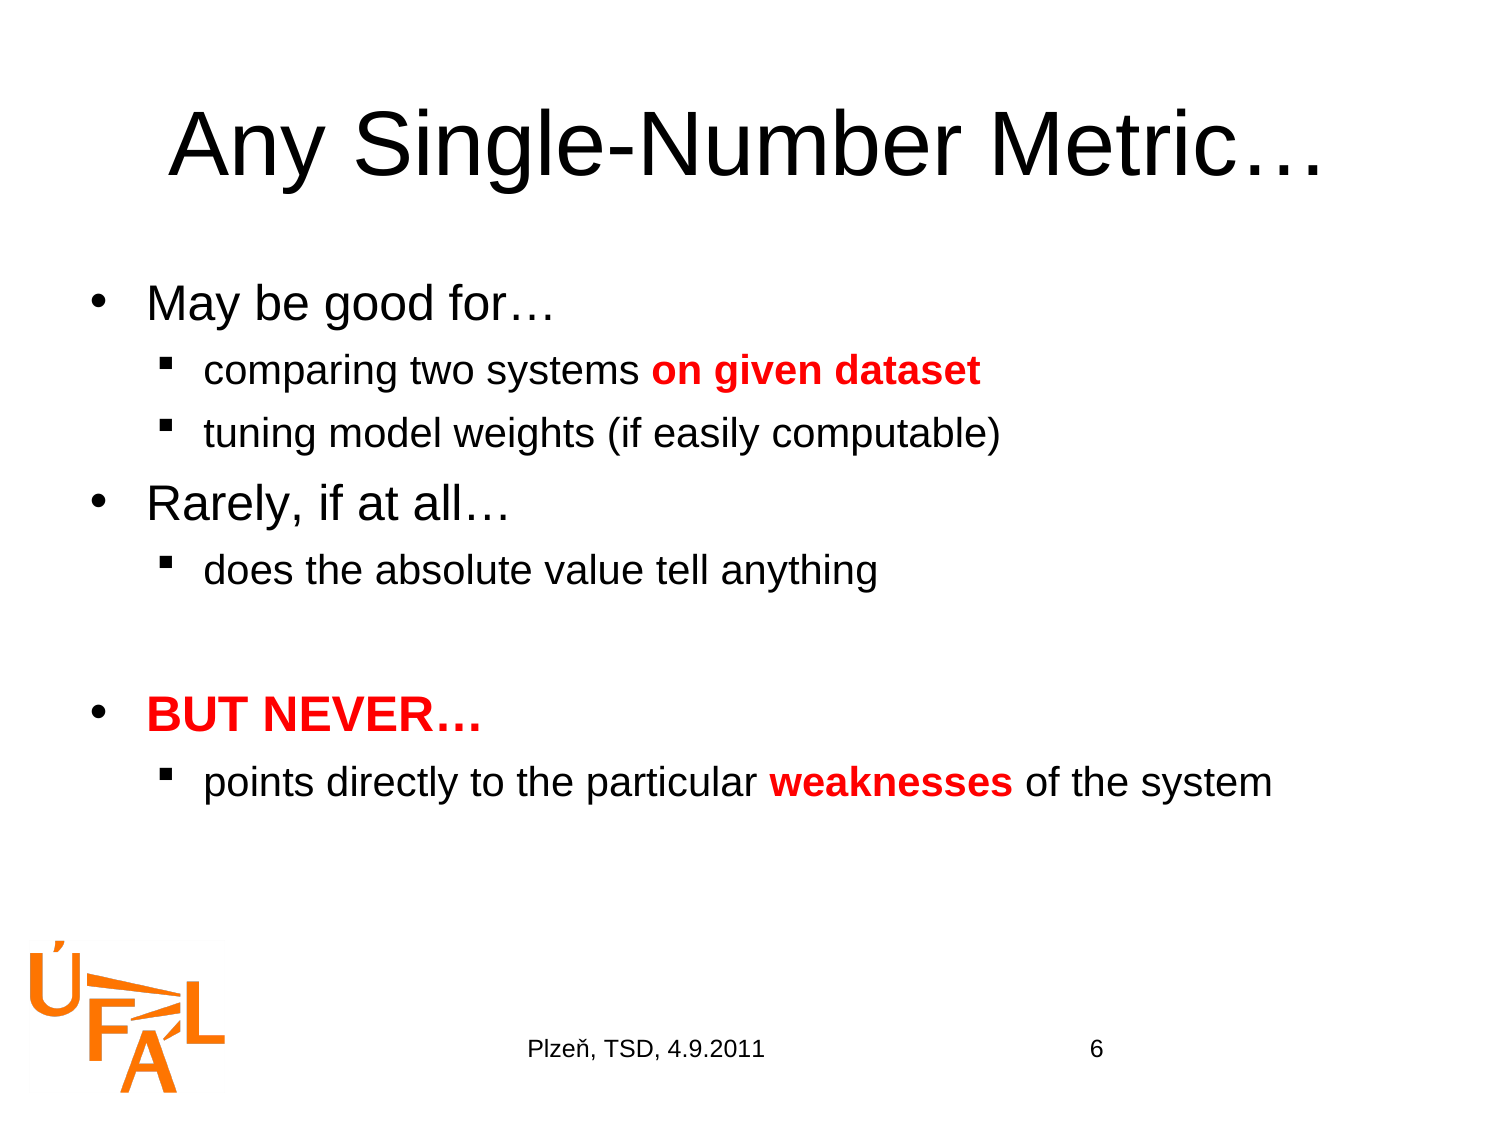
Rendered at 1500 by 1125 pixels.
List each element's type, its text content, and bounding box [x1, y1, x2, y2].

picture [29, 940, 225, 1093]
title Any Single-Number Metric… [75, 14, 1426, 262]
list May be good for… comparing two systems on given dataset tuning model weights (if easily computable) Rarely, if at all… does the absolute value tell anything BUT NEVER… points directly to the particular weaknesses of the system [75, 262, 1426, 988]
